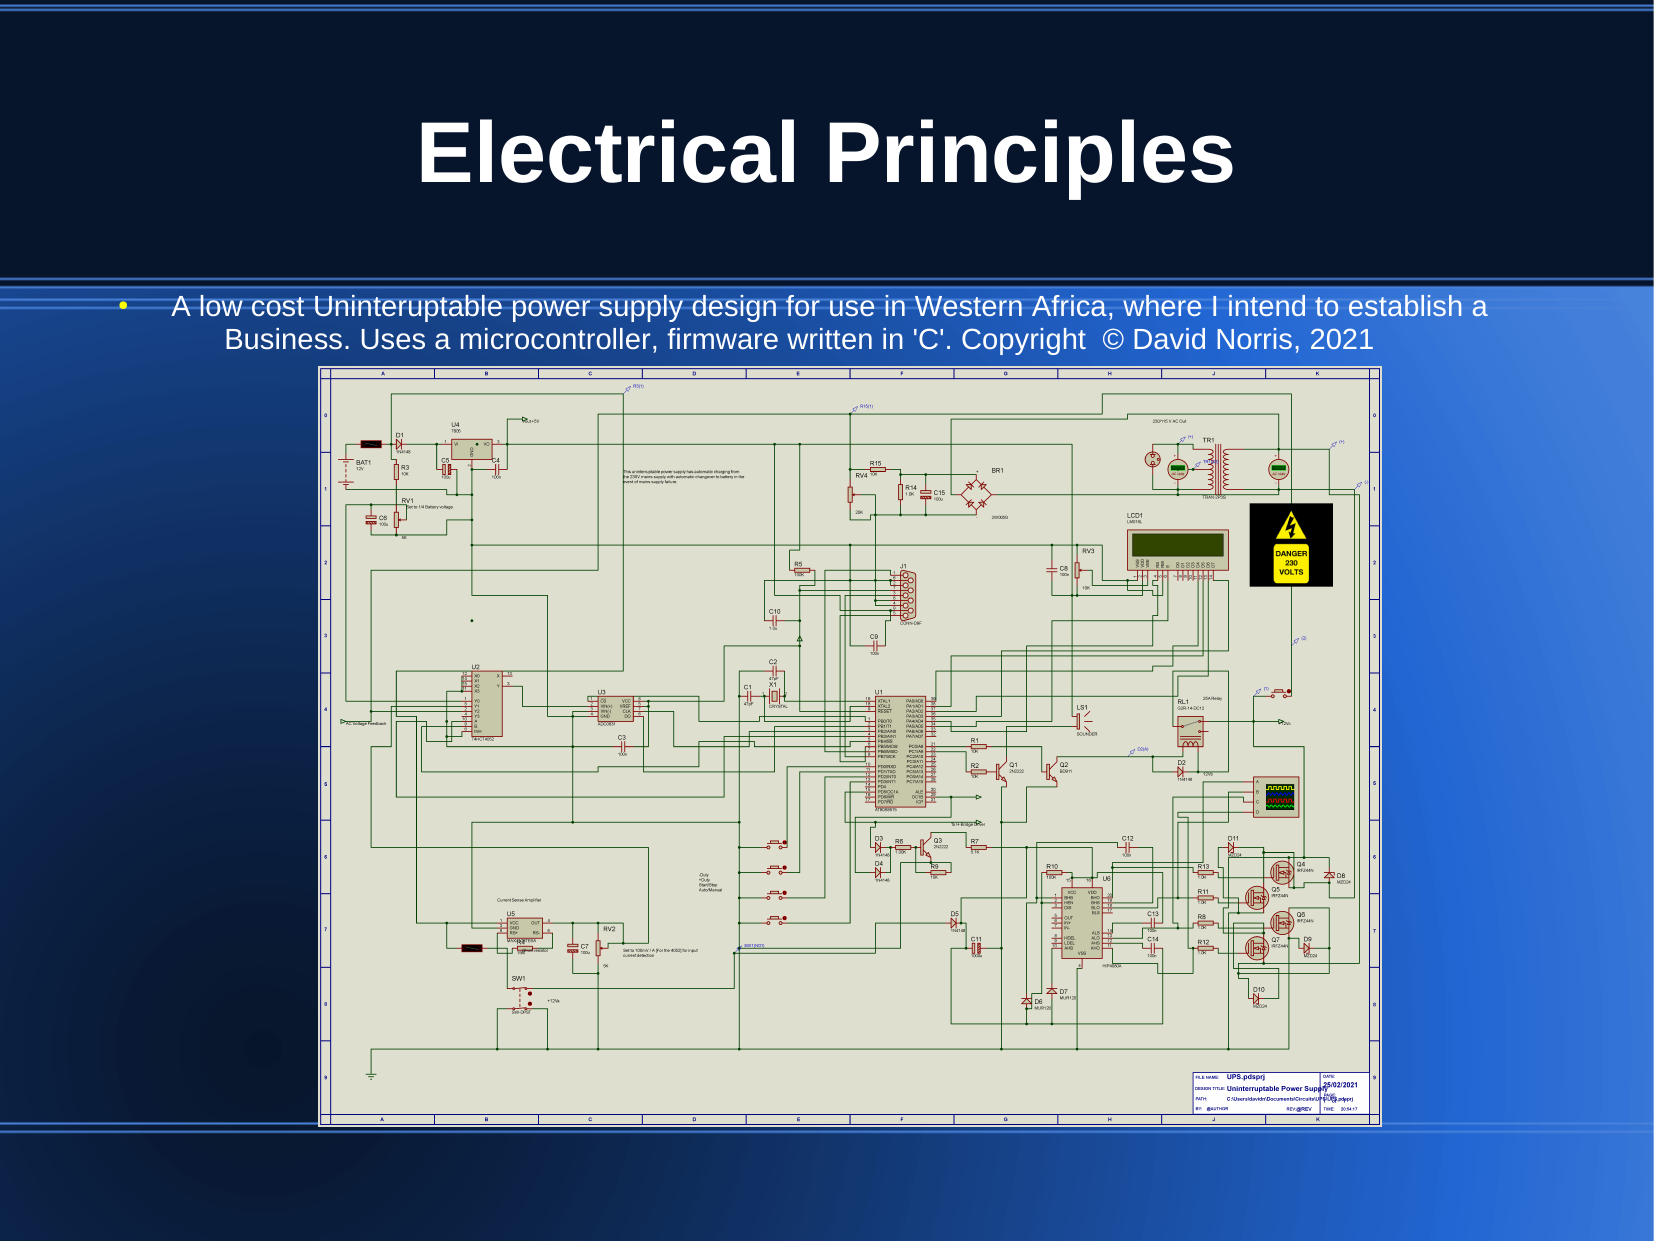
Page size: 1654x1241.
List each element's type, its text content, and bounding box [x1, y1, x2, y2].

title Electrical Principles [82, 49, 1571, 257]
list A low cost Uninteruptable power supply design for use in Western Africa, where I intend to establish a Business. Uses a microcontroller, firmware written in 'C'. Copyright © David Norris, 2021 [82, 290, 1571, 1174]
picture [0, 0, 1654, 1241]
